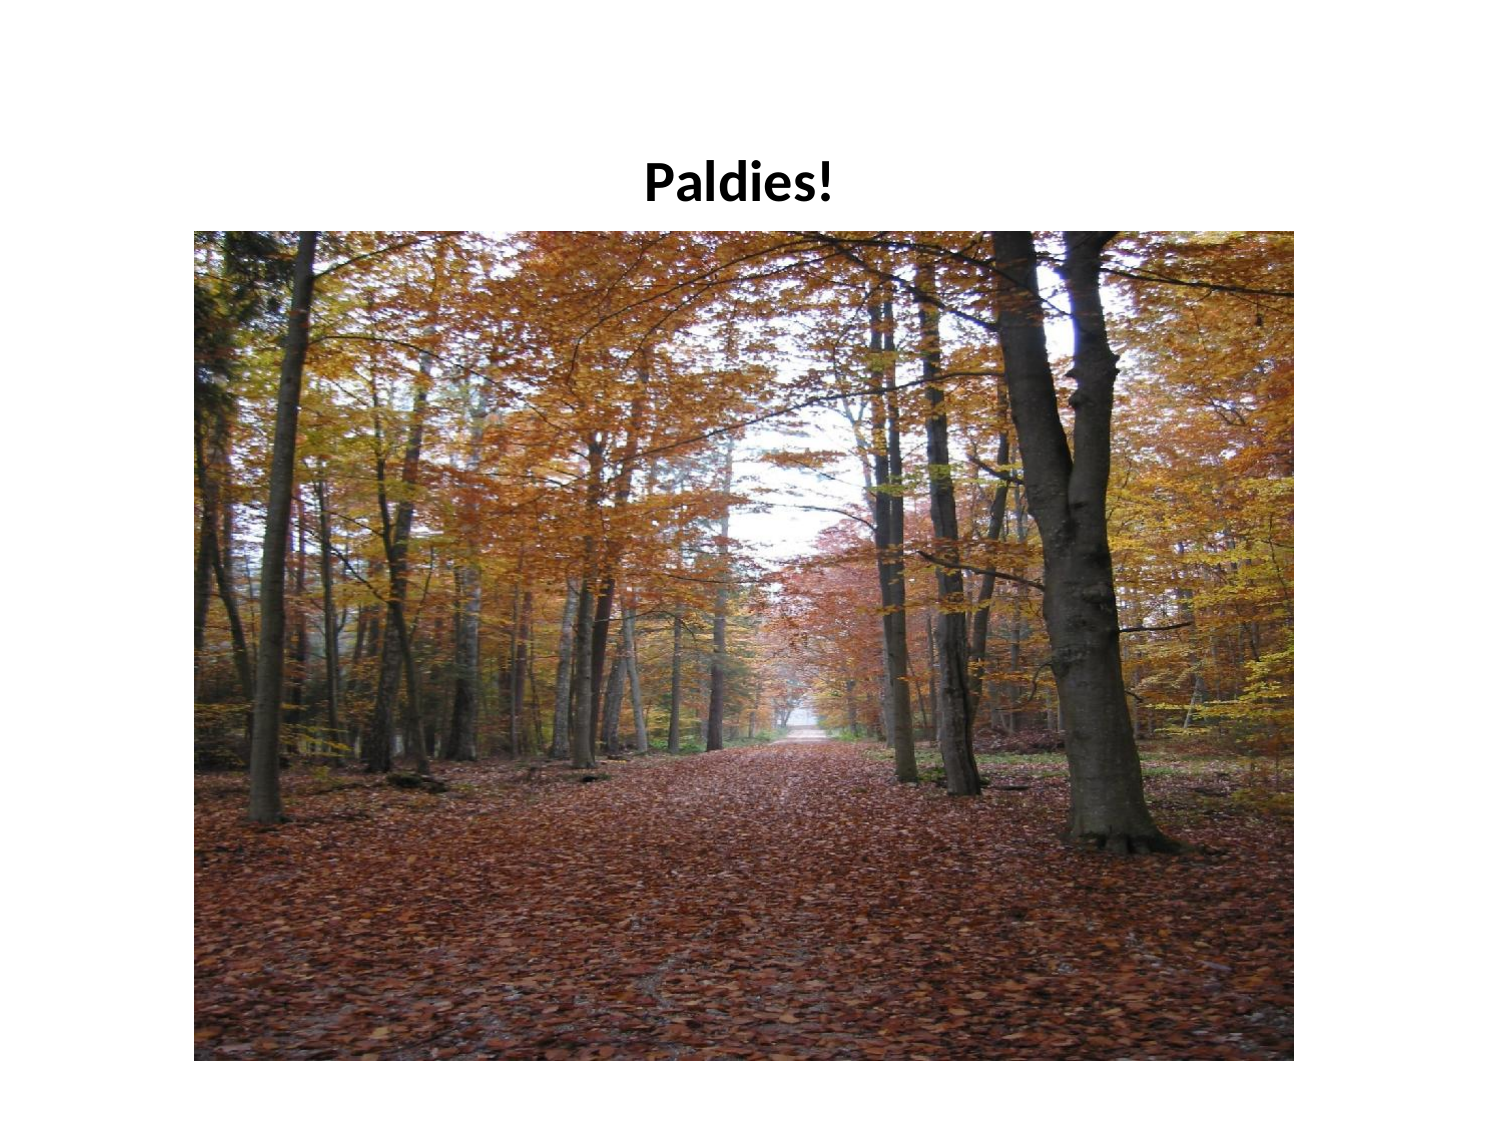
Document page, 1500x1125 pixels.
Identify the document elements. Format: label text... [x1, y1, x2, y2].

title Paldies! [64, 66, 1415, 254]
picture [194, 231, 1294, 1061]
